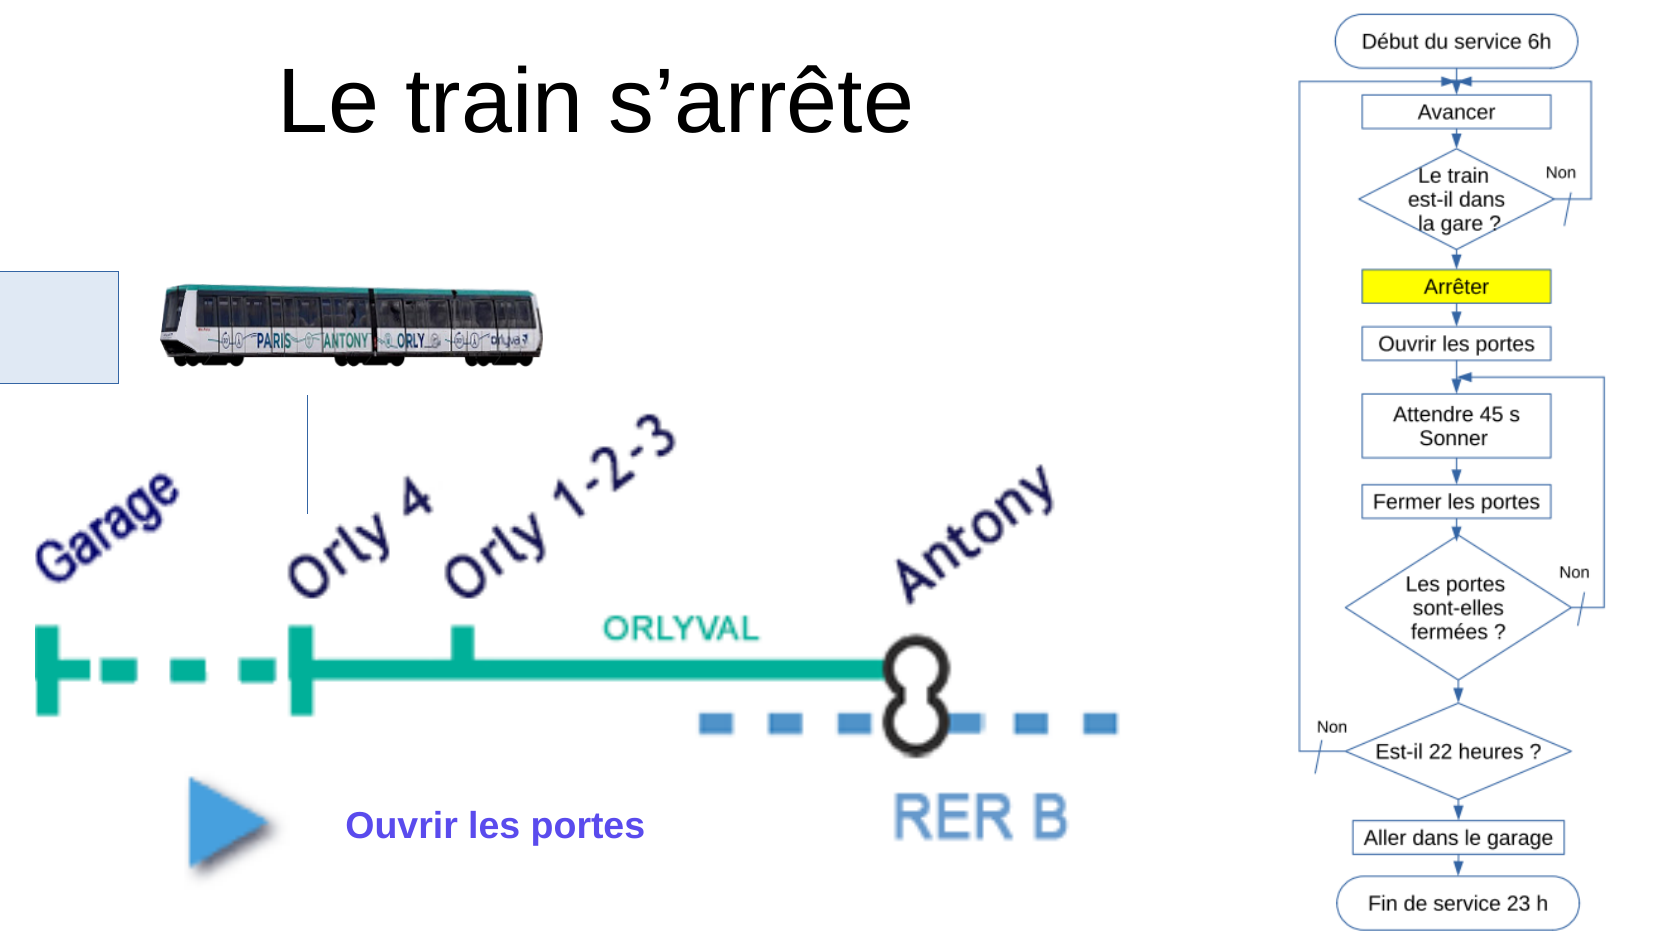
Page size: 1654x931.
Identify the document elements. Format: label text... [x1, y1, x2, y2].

title Le train s’arrête [35, 0, 1158, 203]
text_box Ouvrir les portes [330, 797, 709, 855]
picture [35, 383, 1123, 893]
picture [159, 283, 543, 367]
picture [1287, 5, 1638, 931]
text_box [0, 271, 119, 384]
